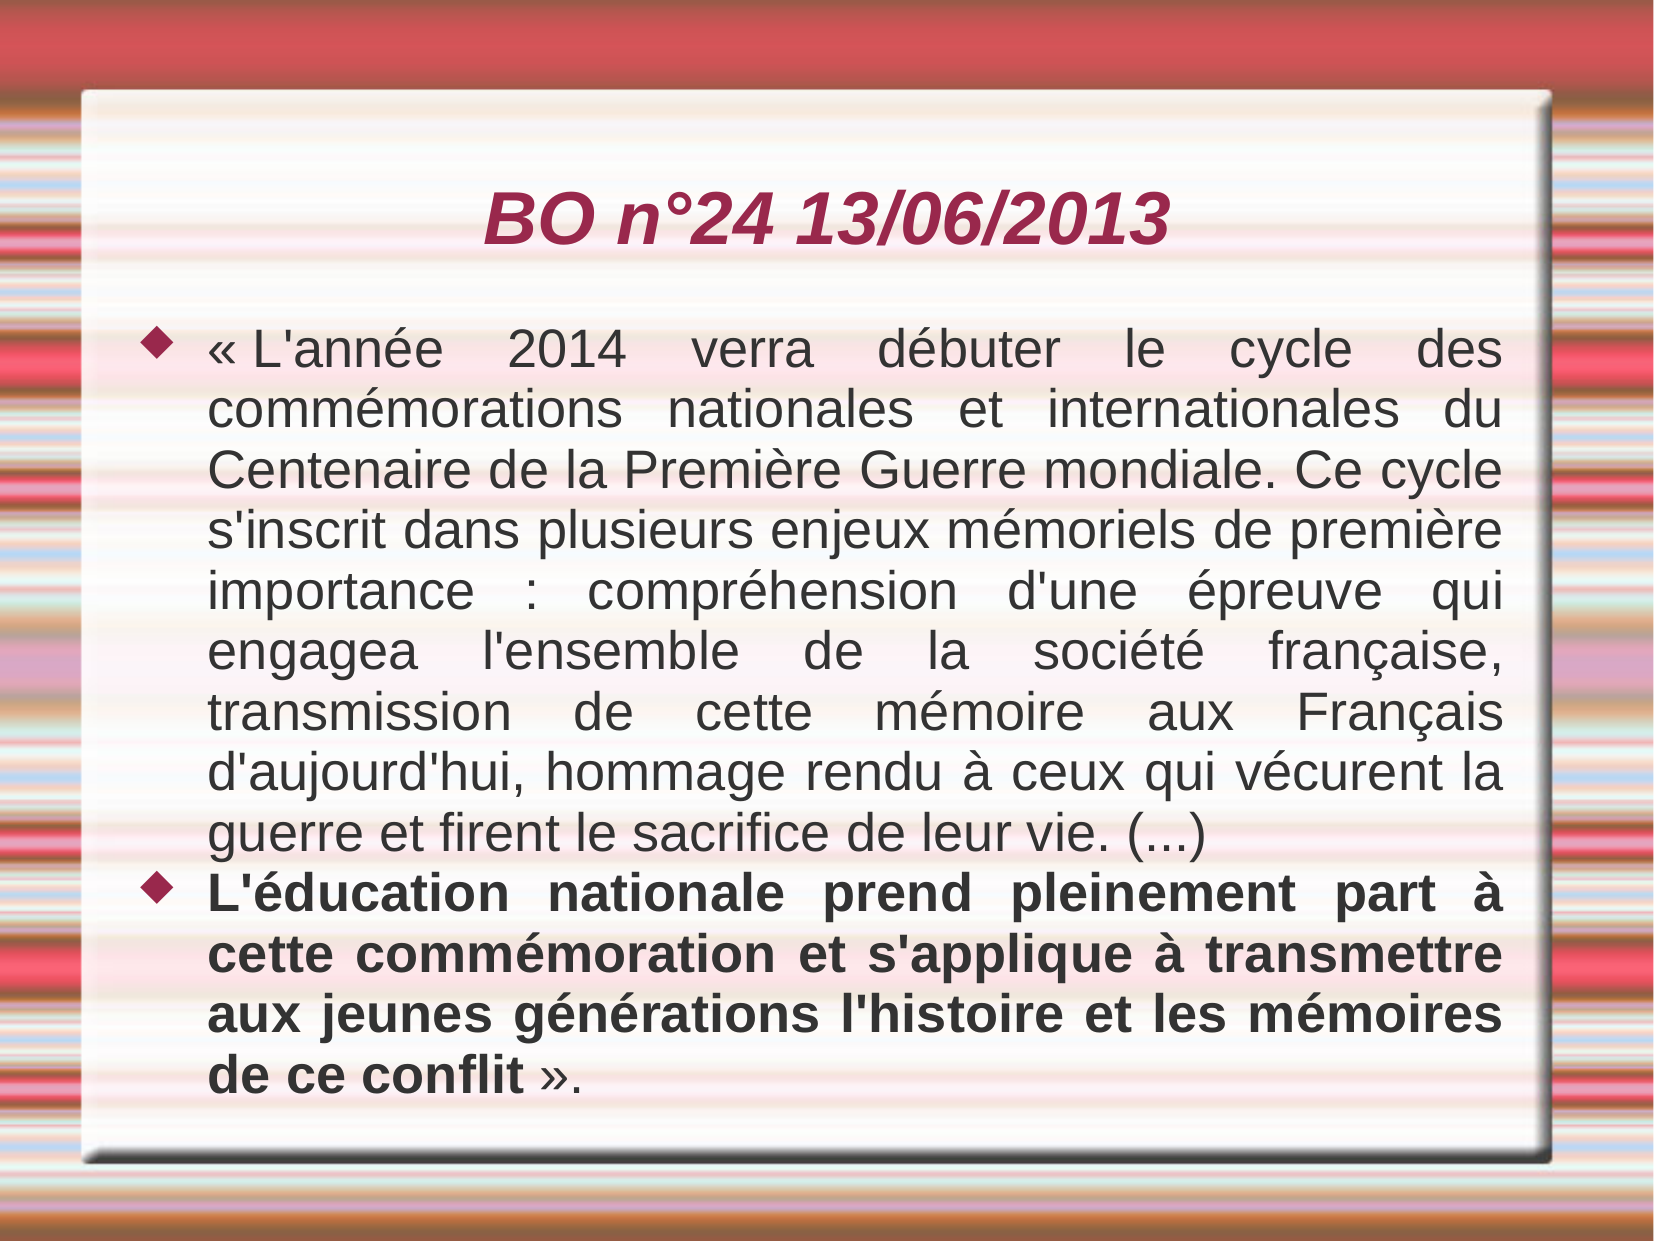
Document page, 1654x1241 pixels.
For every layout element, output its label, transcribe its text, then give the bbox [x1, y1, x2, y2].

picture [0, 0, 1654, 1241]
title BO n°24 13/06/2013 [121, 114, 1534, 322]
list « L'année 2014 verra débuter le cycle des commémorations nationales et internationales du Centenaire de la Première Guerre mondiale. Ce cycle s'inscrit dans plusieurs enjeux mémoriels de première importance : compréhension d'une épreuve qui engagea l'ensemble de la société française, transmission de cette mémoire aux Français d'aujourd'hui, hommage rendu à ceux qui vécurent la guerre et firent le sacrifice de leur vie. (...) L'éducation nationale prend pleinement part à cette commémoration et s'applique à transmettre aux jeunes générations l'histoire et les mémoires de ce conflit ». [124, 304, 1506, 1112]
